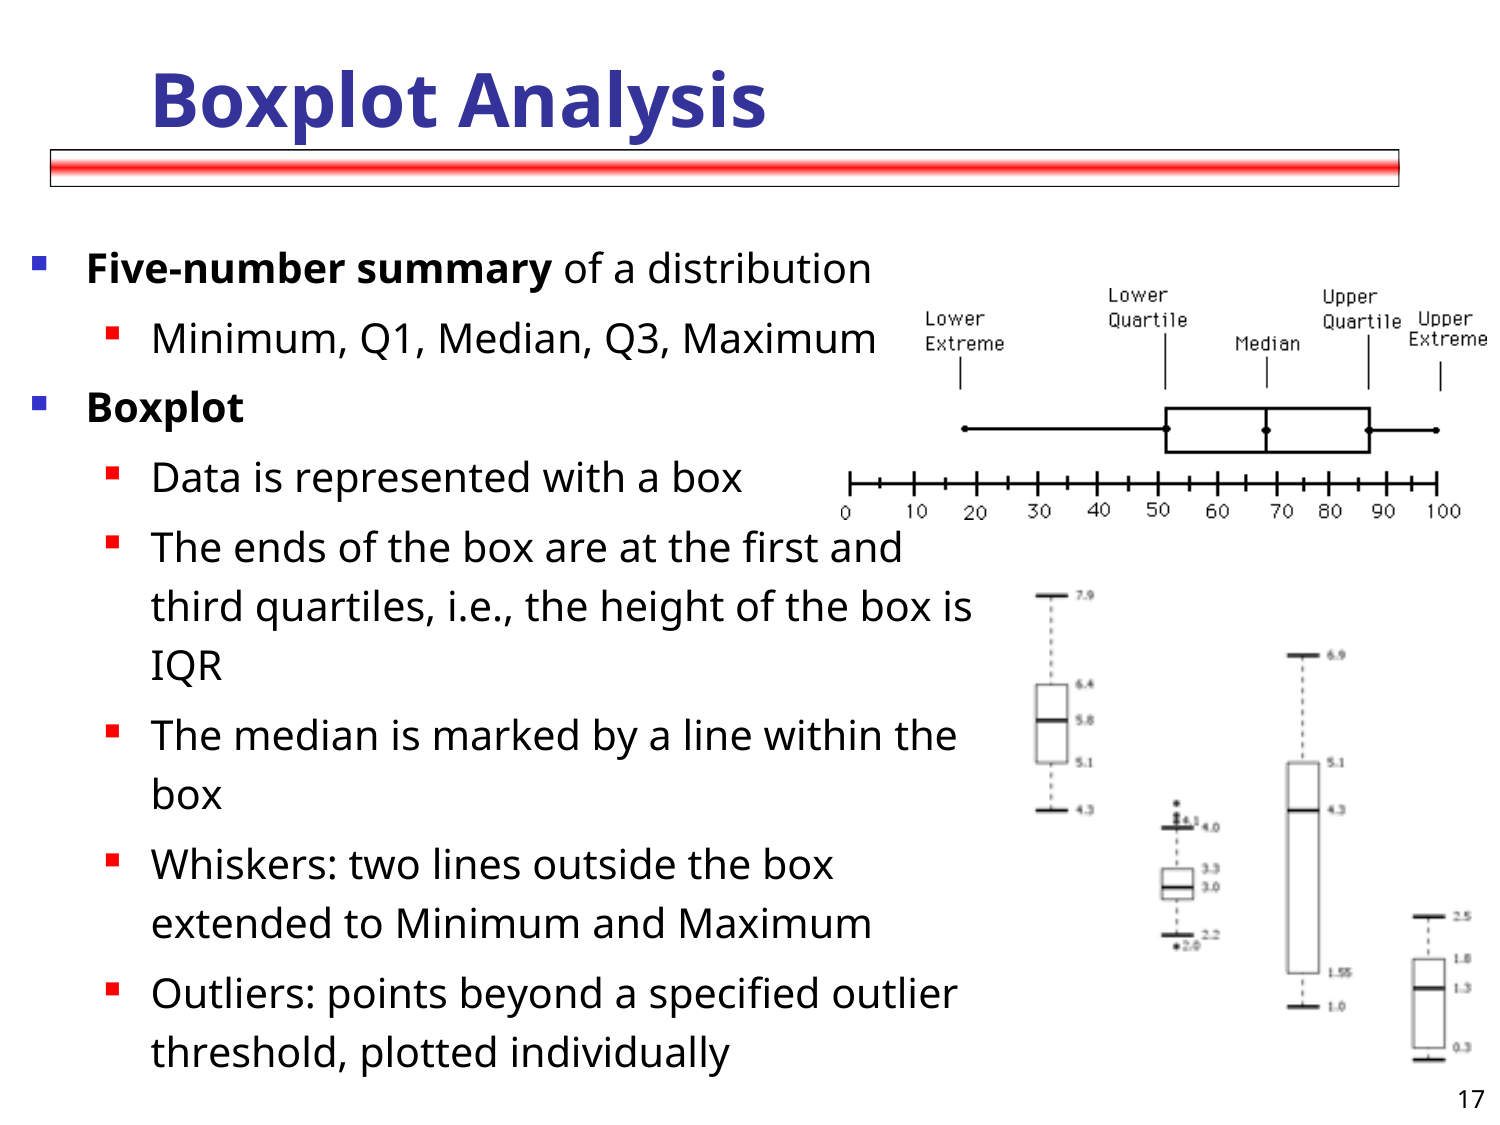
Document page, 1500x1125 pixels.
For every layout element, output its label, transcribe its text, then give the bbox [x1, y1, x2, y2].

picture [1016, 288, 1487, 520]
title Boxplot Analysis [24, 44, 876, 150]
list Five-number summary of a distribution Minimum, Q1, Median, Q3, Maximum Boxplot Data is represented with a box The ends of the box are at the first and third quartiles, i.e., the height of the box is IQR The median is marked by a line within the box Whiskers: two lines outside the box extended to Minimum and Maximum Outliers: points beyond a specified outlier threshold, plotted individually [15, 224, 1016, 1083]
text_box <number> [1187, 1062, 1500, 1125]
picture [1020, 584, 1486, 1073]
